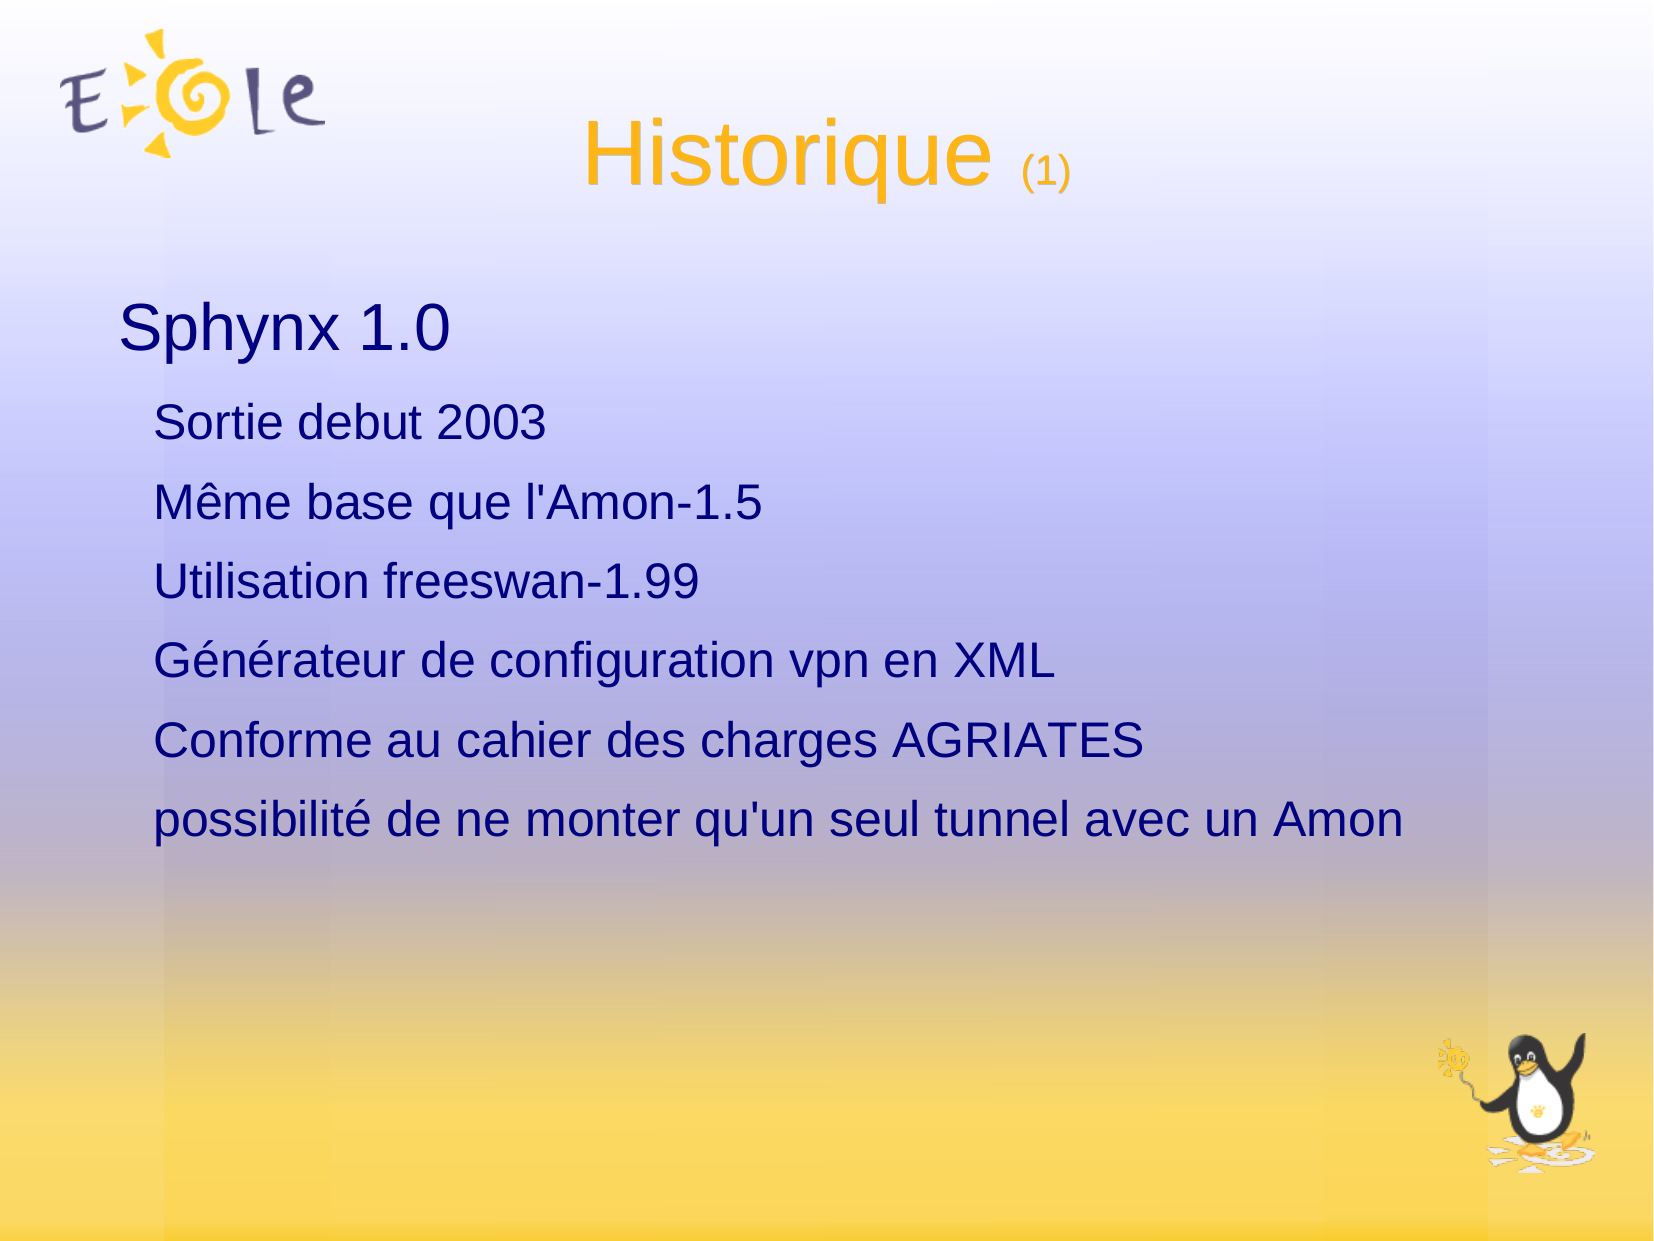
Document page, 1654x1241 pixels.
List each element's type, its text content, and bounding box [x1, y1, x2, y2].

picture [0, 0, 1654, 1241]
list Sphynx 1.0 Sortie debut 2003 Même base que l'Amon-1.5 Utilisation freeswan-1.99 Générateur de configuration vpn en XML Conforme au cahier des charges AGRIATES possibilité de ne monter qu'un seul tunnel avec un Amon [82, 290, 1571, 1211]
title Historique (1) [82, 49, 1571, 257]
